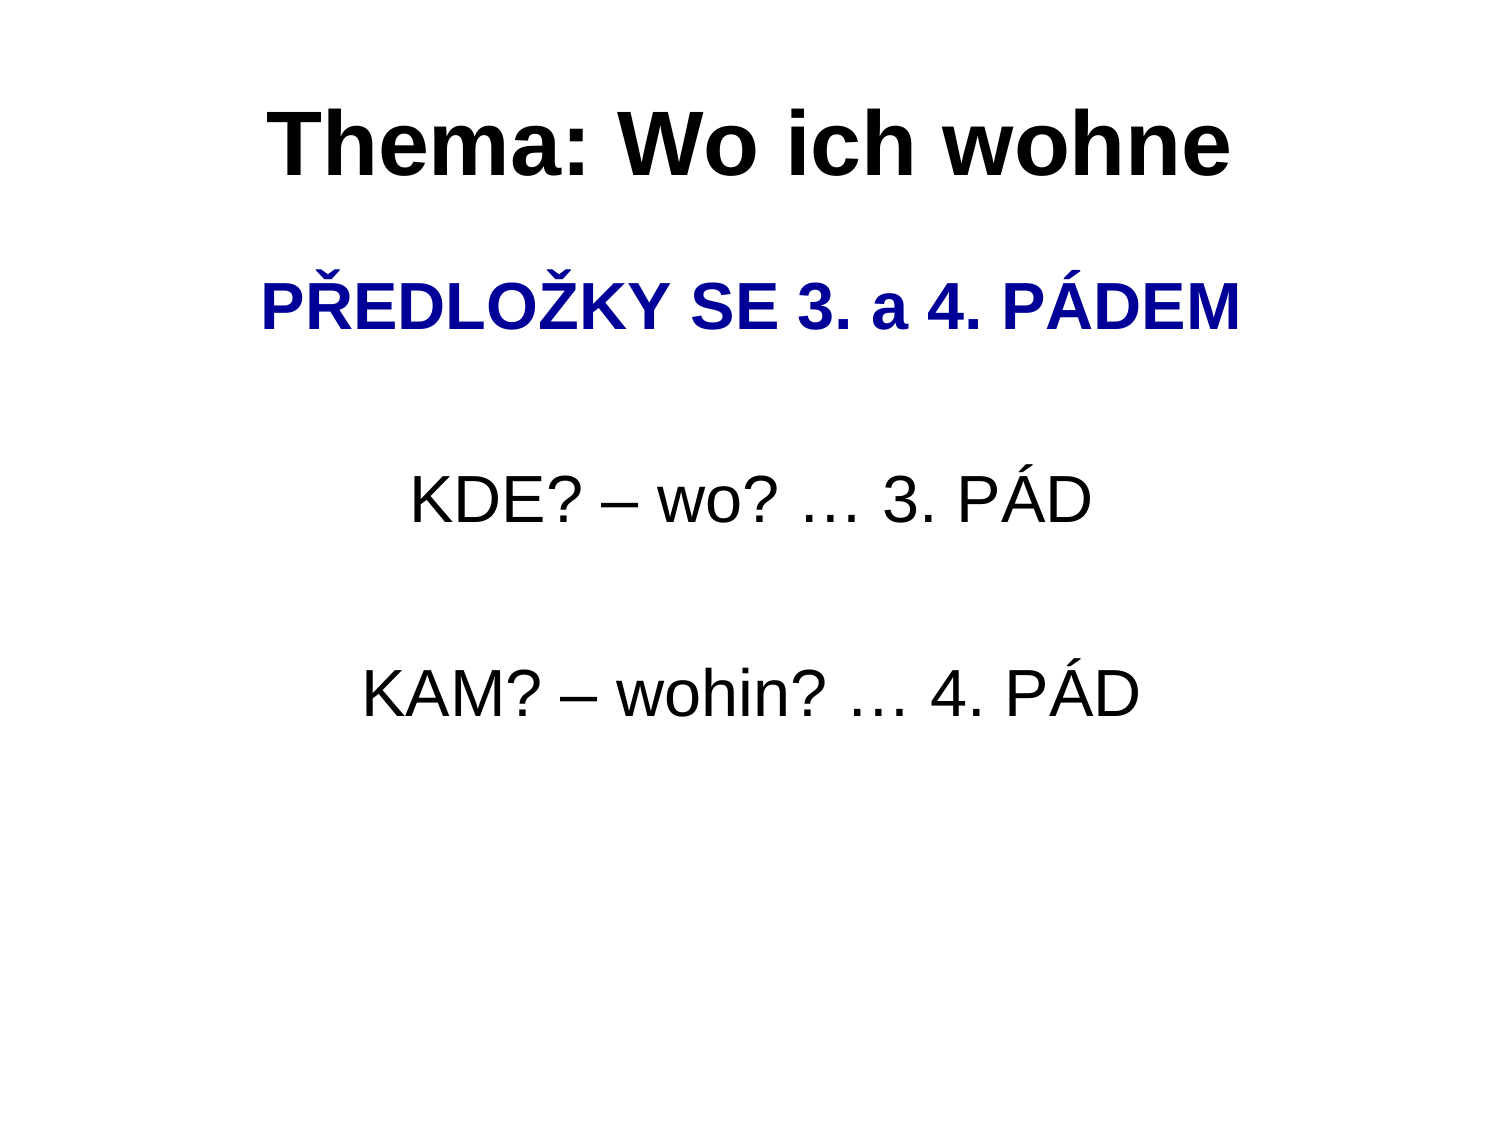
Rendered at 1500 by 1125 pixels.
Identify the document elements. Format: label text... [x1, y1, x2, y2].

title Thema: Wo ich wohne [75, 45, 1426, 233]
list PŘEDLOŽKY SE 3. a 4. PÁDEM KDE? – wo? … 3. PÁD KAM? – wohin? … 4. PÁD [76, 255, 1427, 998]
